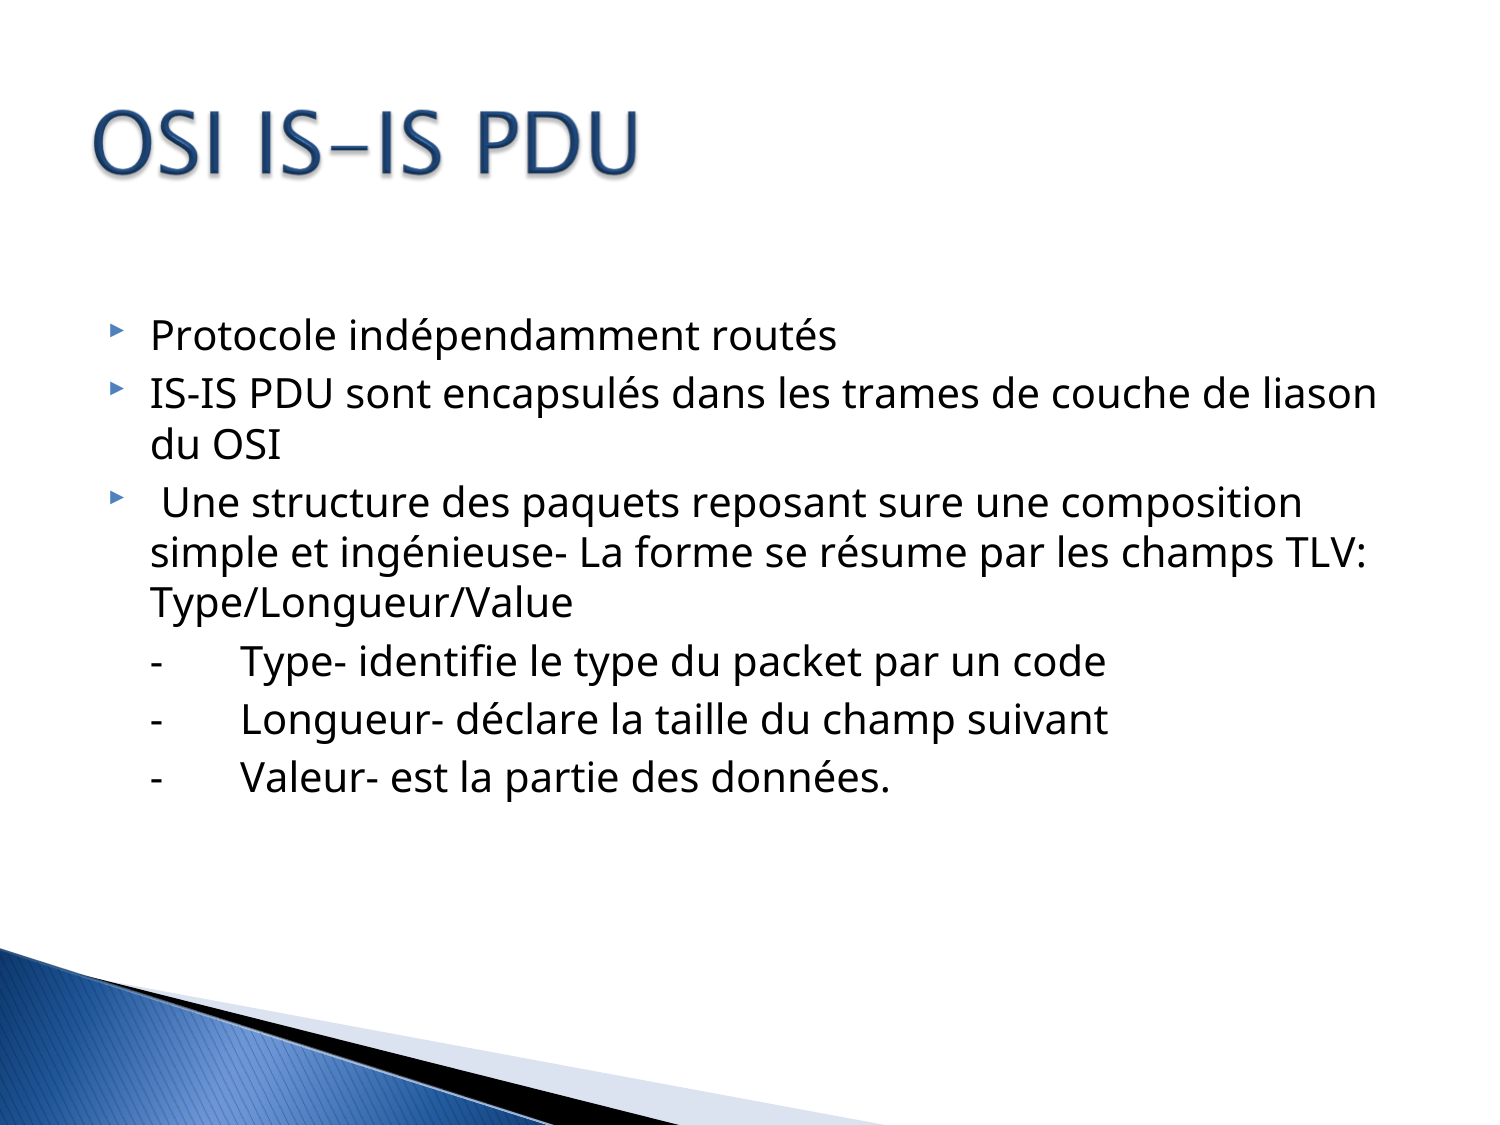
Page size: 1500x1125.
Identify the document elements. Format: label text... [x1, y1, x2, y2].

text_box [75, 45, 1426, 234]
list Protocole indépendamment routés IS-IS PDU sont encapsulés dans les trames de couche de liason du OSI Une structure des paquets reposant sure une composition simple et ingénieuse- La forme se résume par les champs TLV: Type/Longueur/Value - Type- identifie le type du packet par un code - Longueur- déclare la taille du champ suivant - Valeur- est la partie des données. [75, 242, 1426, 986]
picture [0, 947, 559, 1125]
